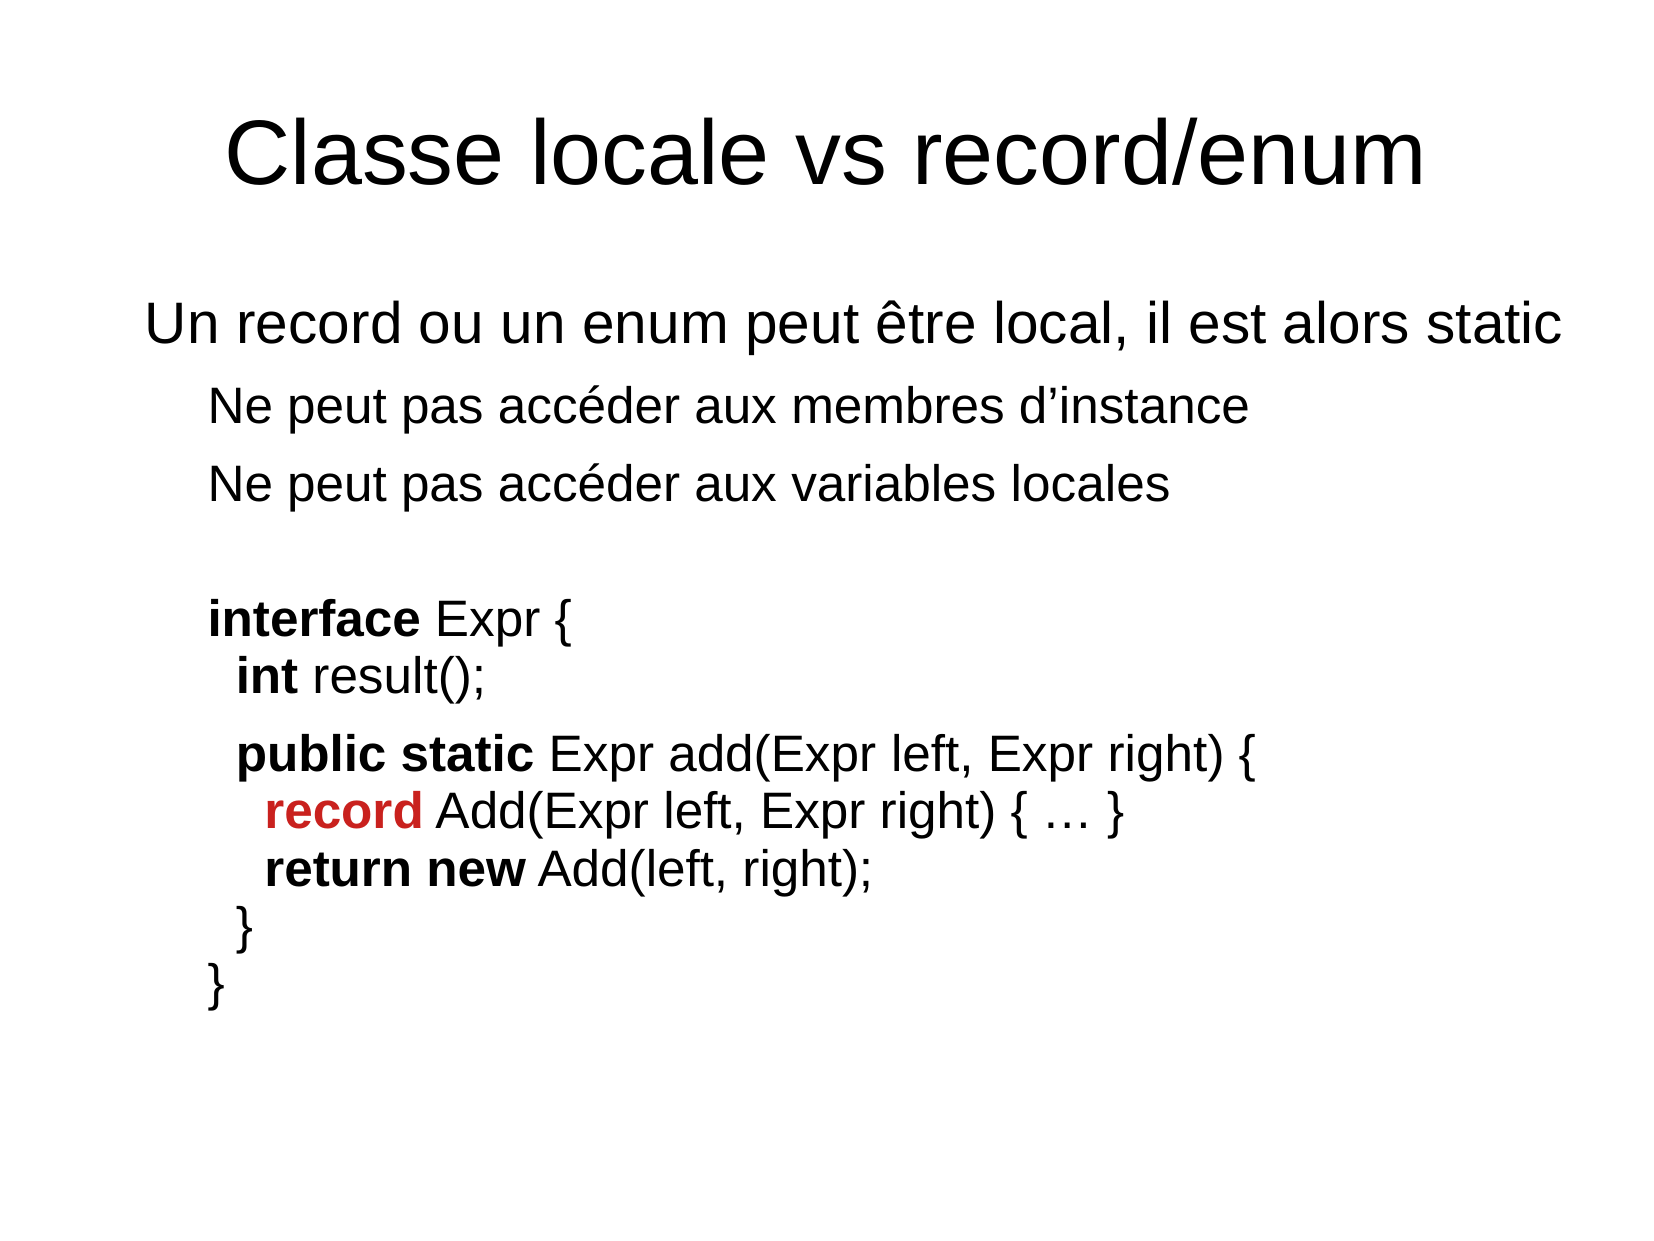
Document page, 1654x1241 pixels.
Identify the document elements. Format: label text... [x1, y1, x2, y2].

list Un record ou un enum peut être local, il est alors static Ne peut pas accéder aux membres d’instance Ne peut pas accéder aux variables locales interface Expr { int result(); public static Expr add(Expr left, Expr right) { record Add(Expr left, Expr right) { … } return new Add(left, right); } } [82, 290, 1571, 1081]
title Classe locale vs record/enum [82, 49, 1571, 257]
